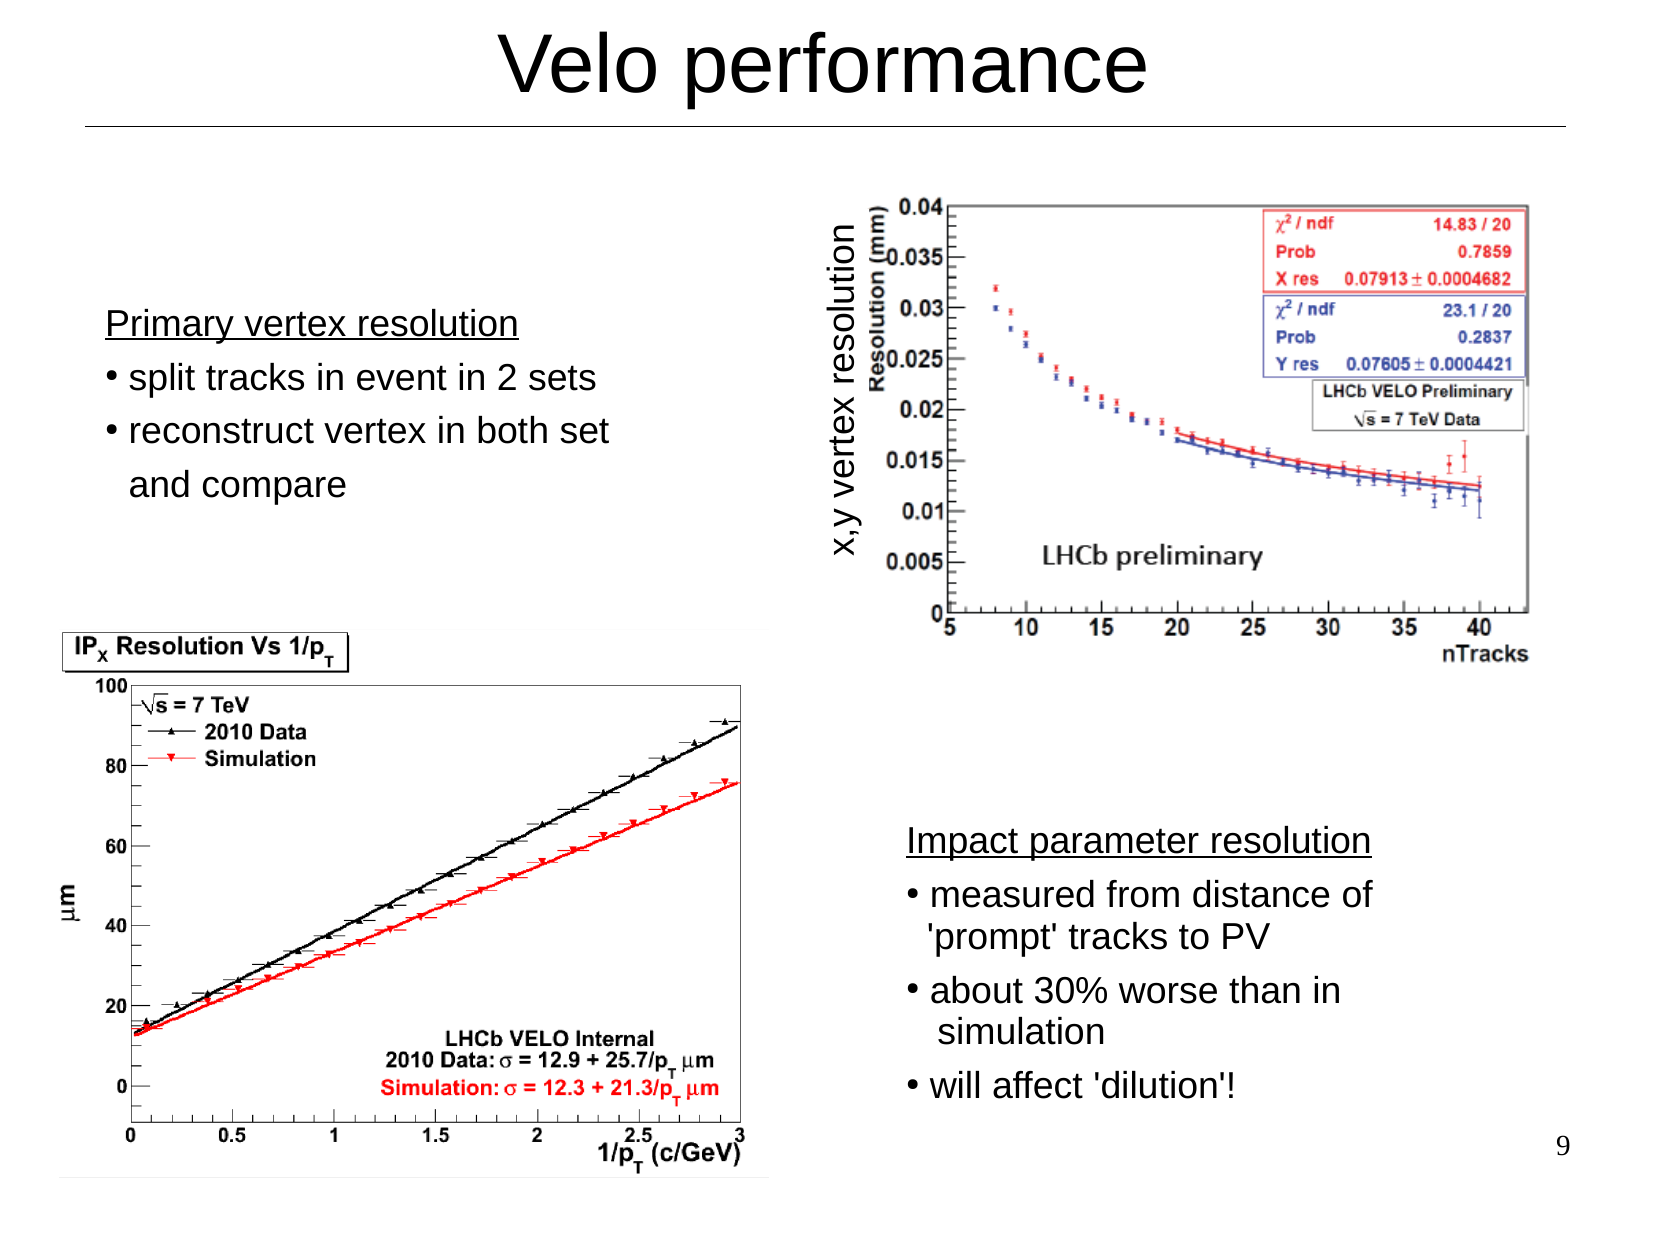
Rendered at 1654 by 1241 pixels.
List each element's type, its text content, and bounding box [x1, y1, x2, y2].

picture [59, 629, 769, 1178]
text_box x,y vertex resolution [808, 208, 870, 572]
title Velo performance [79, 5, 1568, 121]
picture [852, 181, 1539, 670]
text_box Impact parameter resolution measured from distance of 'prompt' tracks to PV about 30% worse than in simulation will affect 'dilution'! [891, 812, 1519, 1115]
text_box Primary vertex resolution split tracks in event in 2 sets reconstruct vertex in both set and compare [90, 294, 718, 514]
